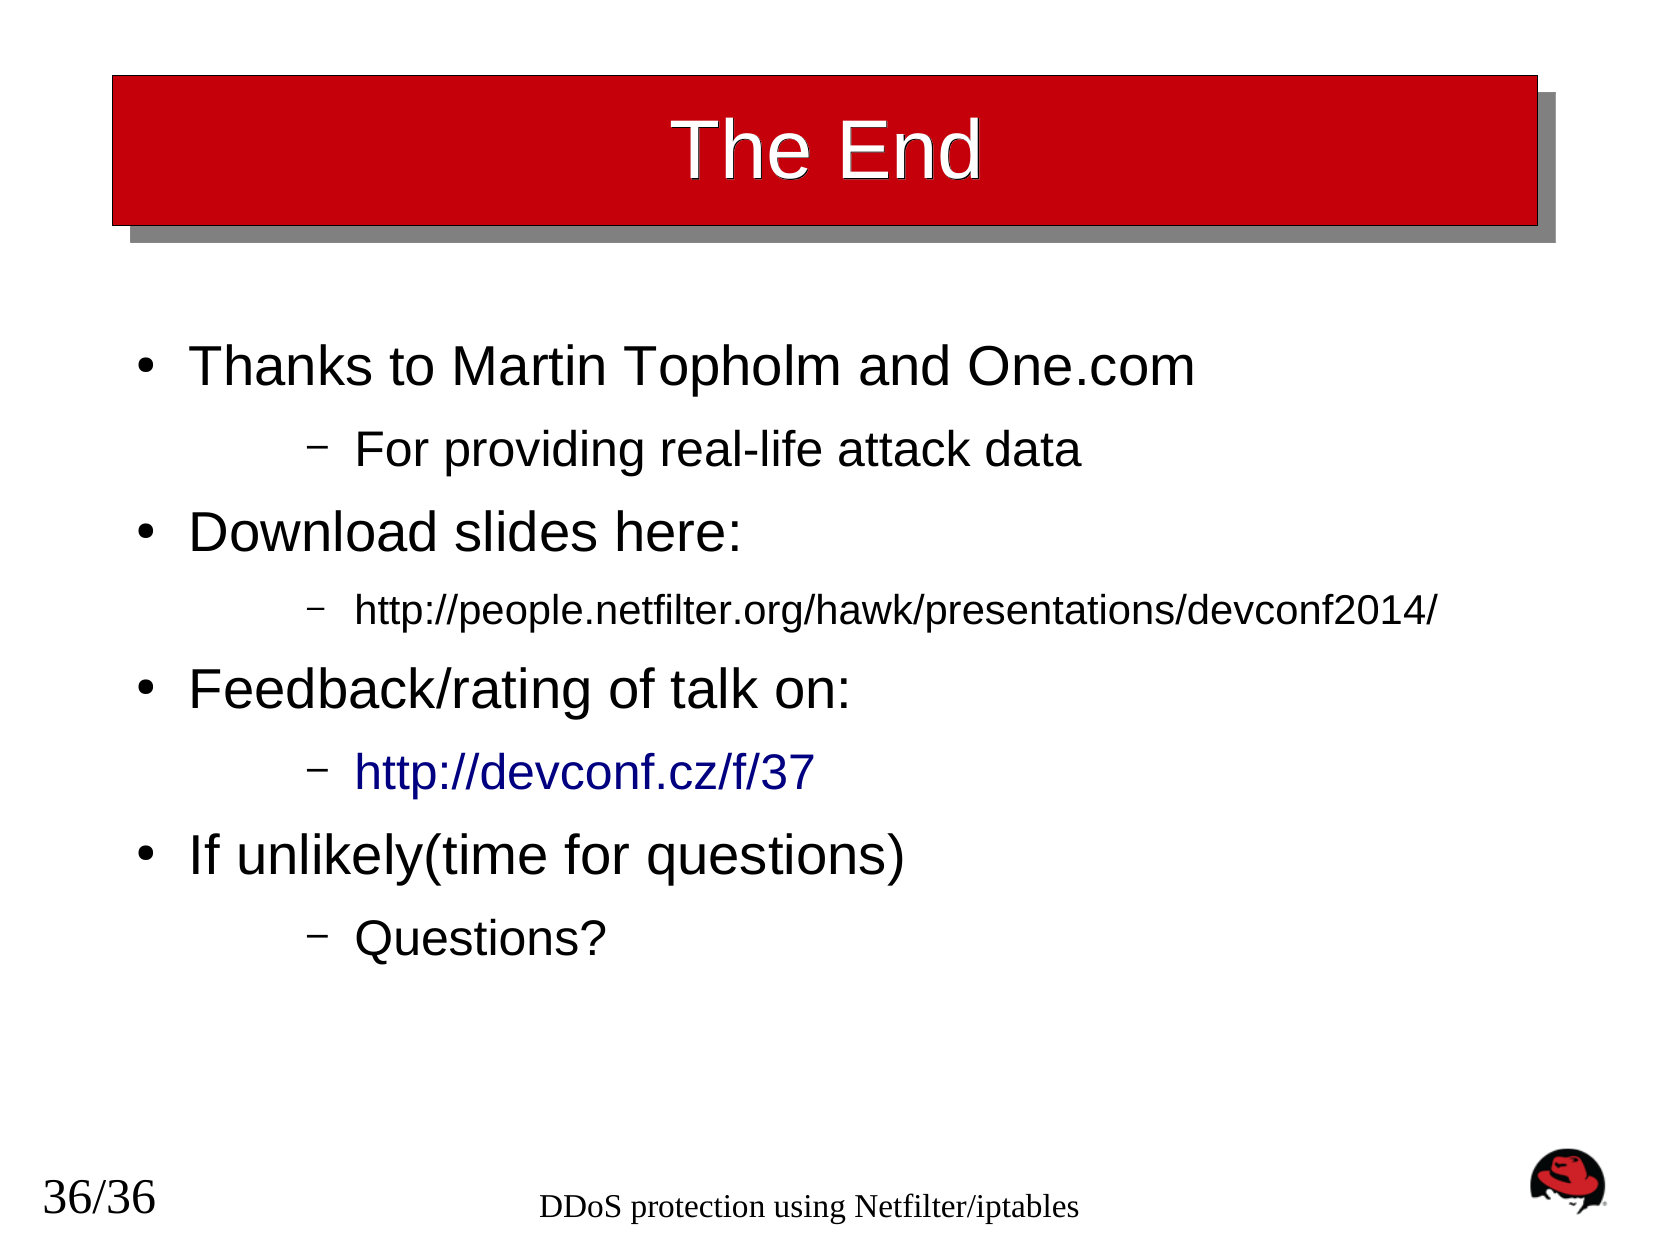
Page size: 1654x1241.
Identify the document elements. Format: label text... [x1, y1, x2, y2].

title The End [116, 75, 1538, 226]
picture [1529, 1146, 1613, 1224]
list Thanks to Martin Topholm and One.com For providing real-life attack data Download slides here: http://people.netfilter.org/hawk/presentations/devconf2014/ Feedback/rating of talk on: http://devconf.cz/f/37 If unlikely(time for questions) Questions? [118, 334, 1544, 1123]
